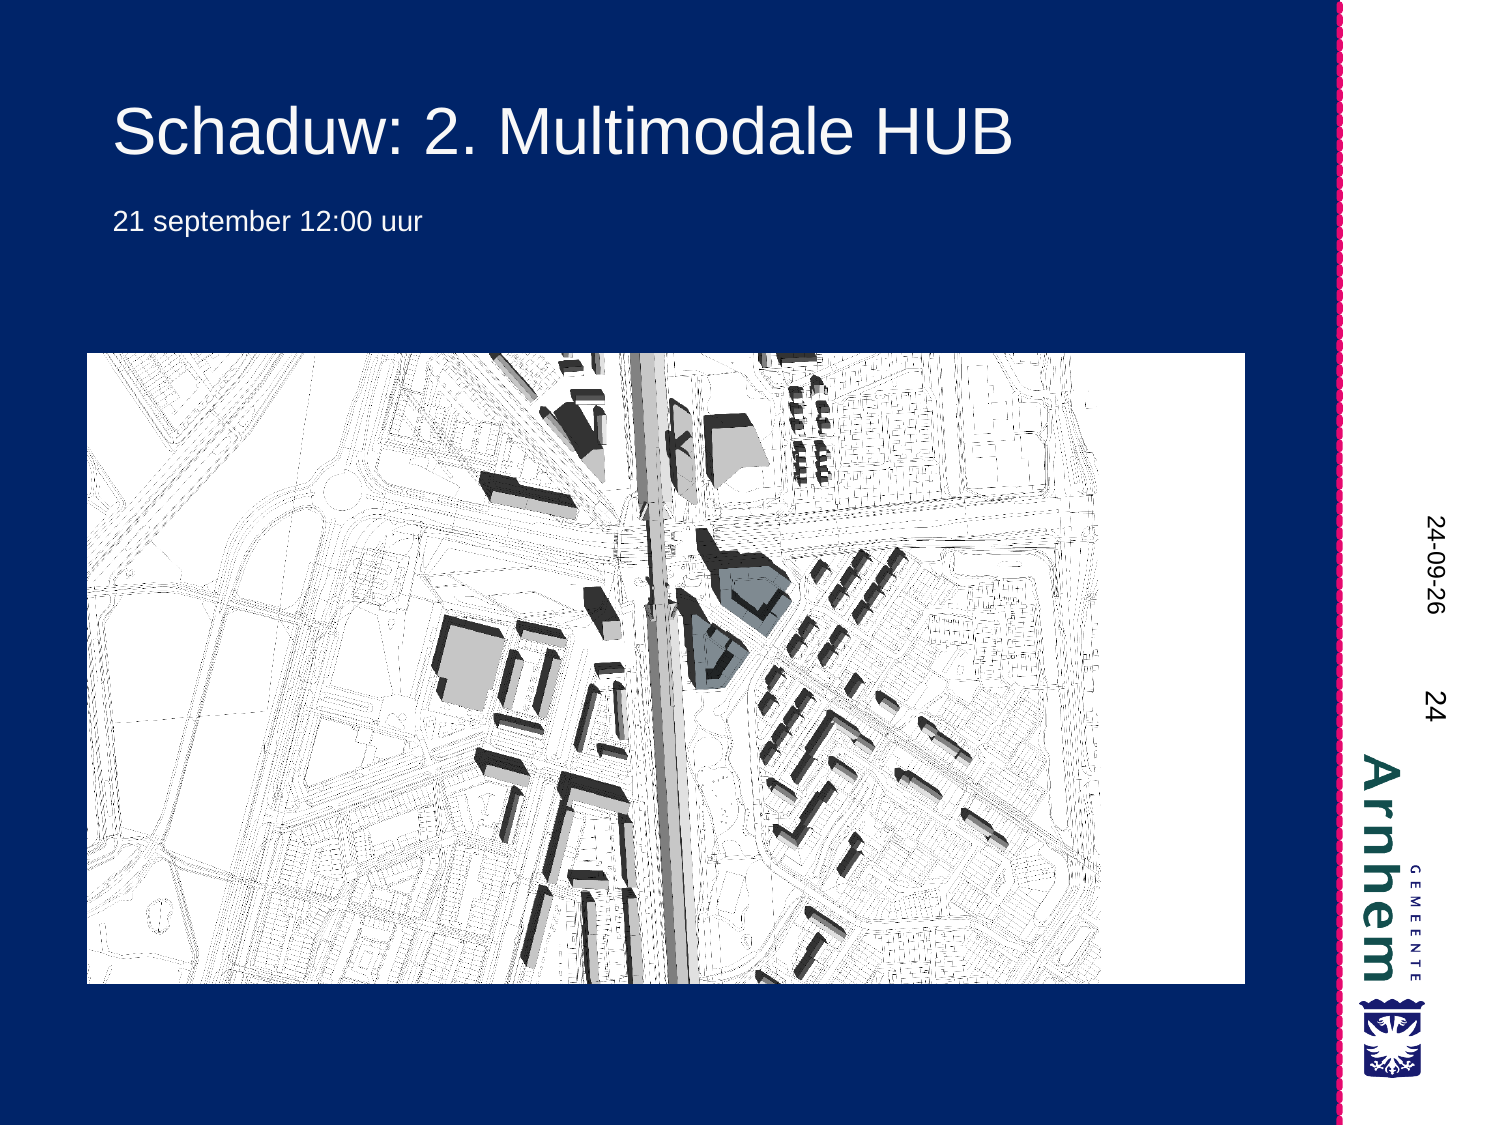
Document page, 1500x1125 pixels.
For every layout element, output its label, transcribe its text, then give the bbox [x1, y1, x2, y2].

text_box Schaduw: 2. Multimodale HUB 21 september 12:00 uur [112, 87, 1270, 251]
picture [87, 353, 1245, 984]
text_box 24 [1412, 675, 1463, 751]
text_box 15-2-2022 [1410, 500, 1461, 688]
